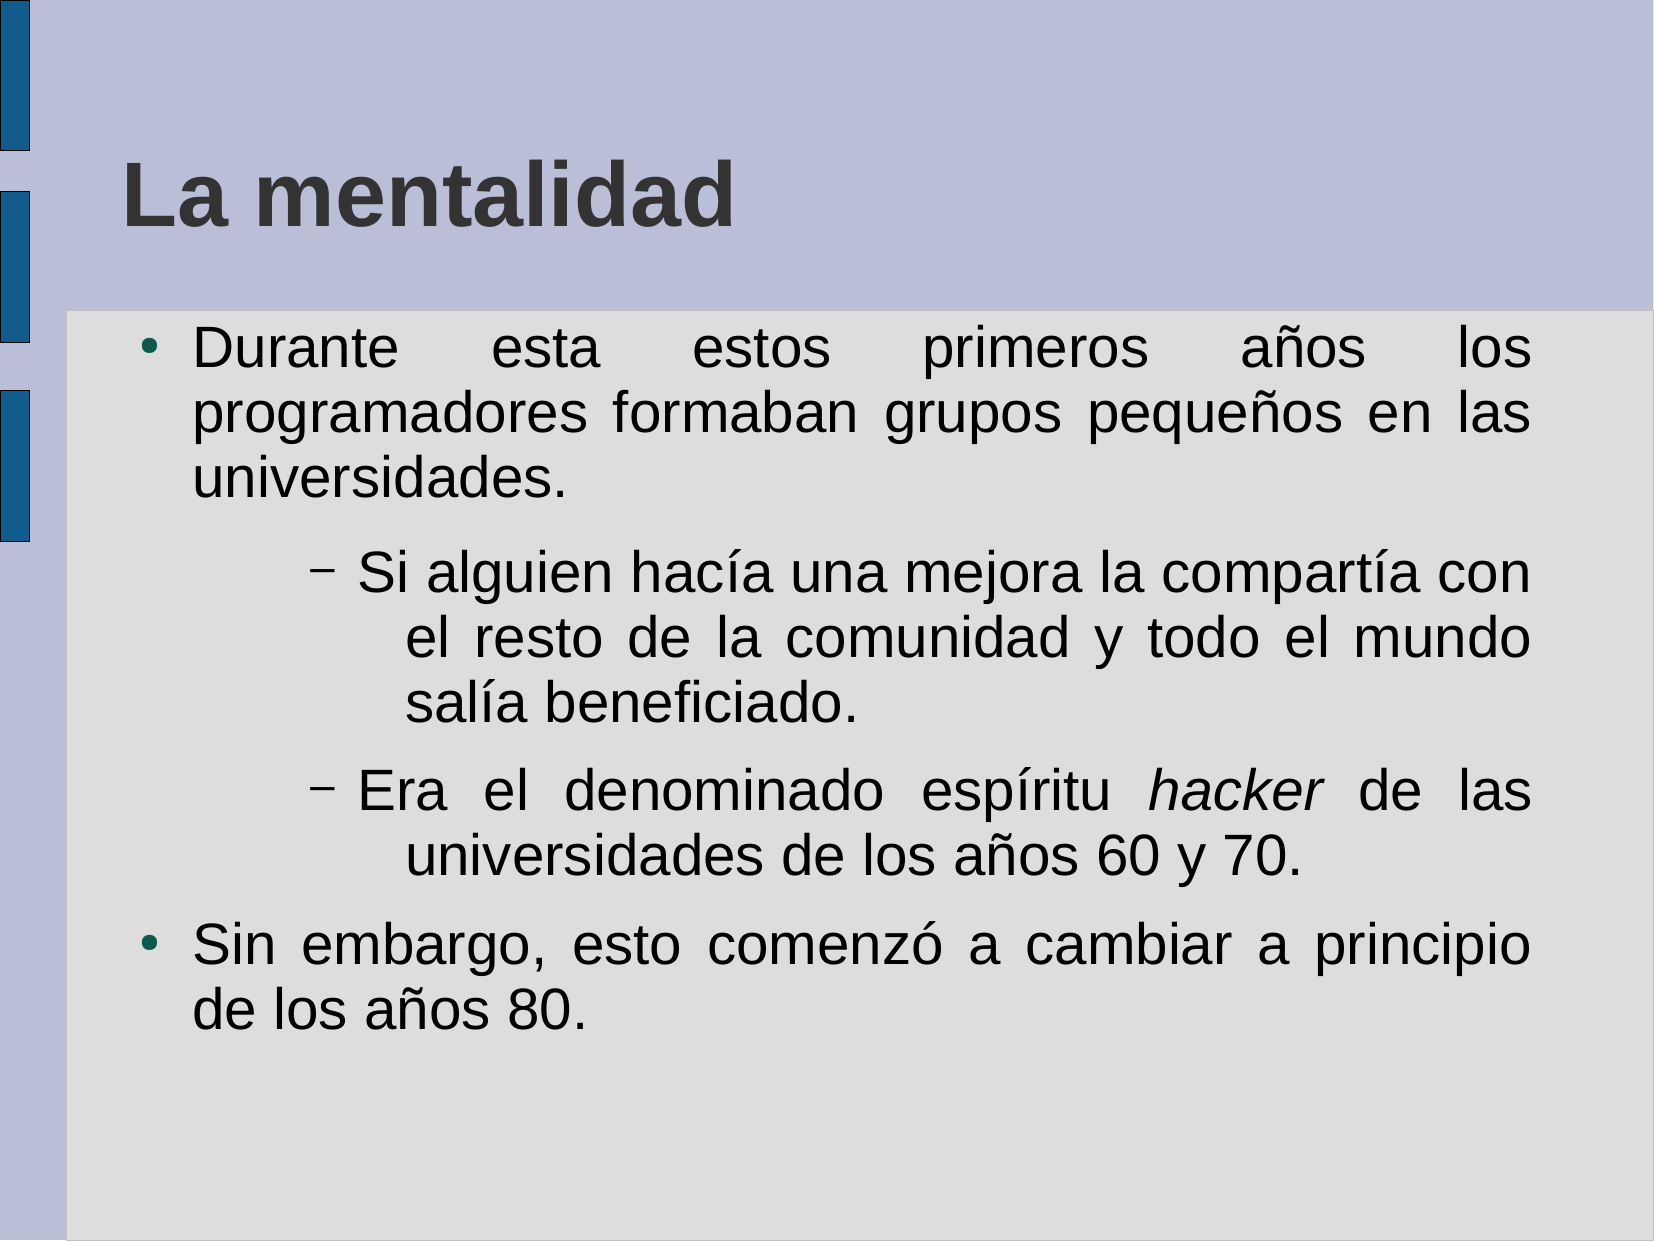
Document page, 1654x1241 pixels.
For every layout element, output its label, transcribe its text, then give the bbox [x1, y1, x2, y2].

title La mentalidad [121, 91, 1534, 299]
list Durante esta estos primeros años los programadores formaban grupos pequeños en las universidades. Si alguien hacía una mejora la compartía con el resto de la comunidad y todo el mundo salía beneficiado. Era el denominado espíritu hacker de las universidades de los años 60 y 70. Sin embargo, esto comenzó a cambiar a principio de los años 80. [121, 314, 1534, 1082]
